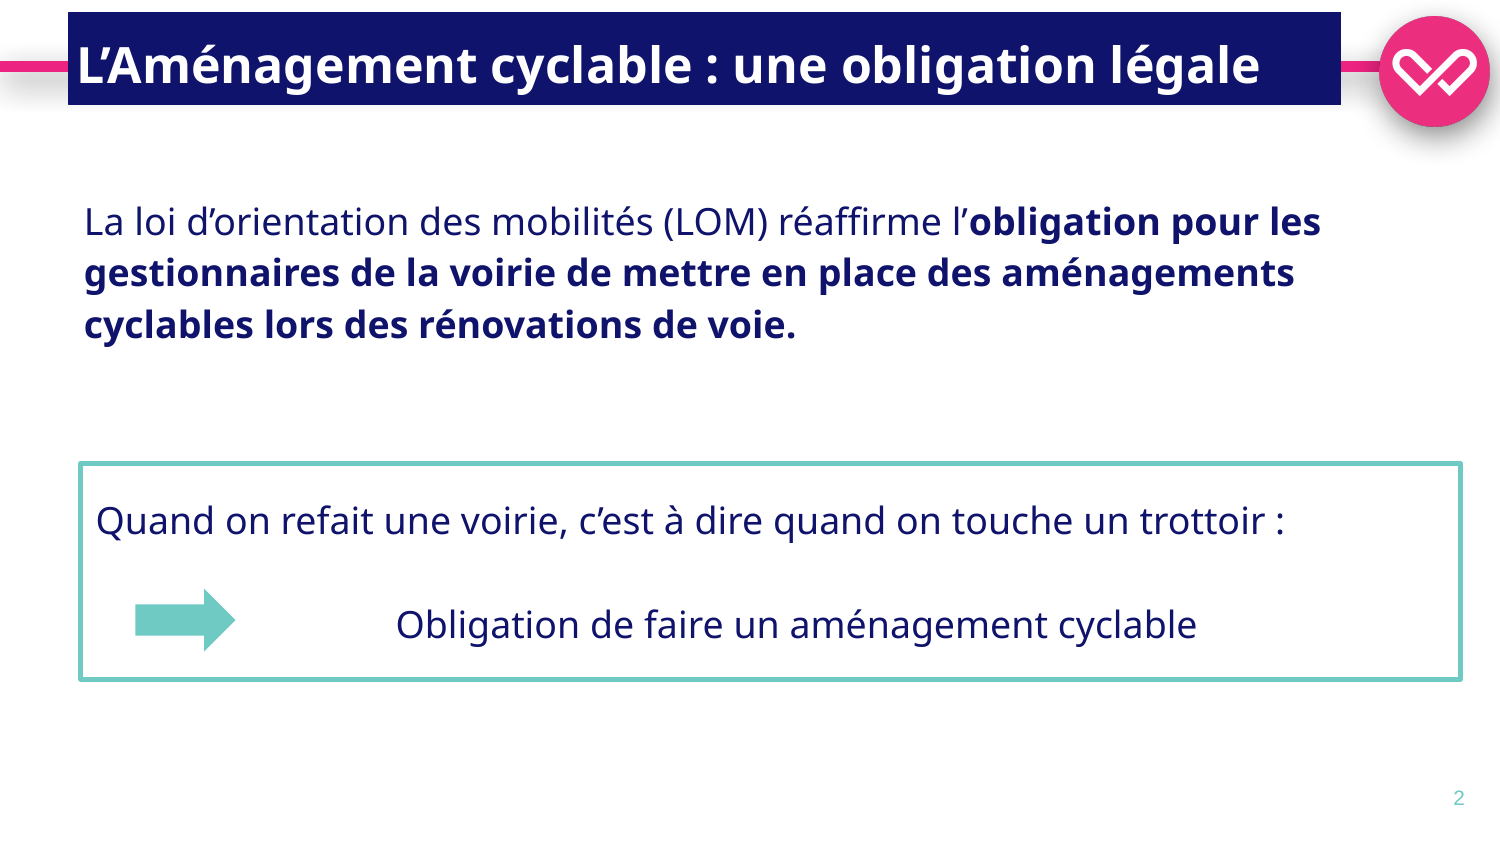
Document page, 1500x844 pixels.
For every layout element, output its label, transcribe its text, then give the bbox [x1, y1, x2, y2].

text_box Quand on refait une voirie, c’est à dire quand on touche un trottoir : Obligation de faire un aménagement cyclable [80, 463, 1461, 680]
slide_number <number> [1389, 764, 1480, 830]
text_box [69, 12, 1341, 24]
text_box L’Aménagement cyclable : une obligation légale [61, 24, 1377, 142]
text_box [135, 588, 236, 652]
picture [1379, 16, 1490, 127]
text_box La loi d’orientation des mobilités (LOM) réaffirme l’obligation pour les gestionnaires de la voirie de mettre en place des aménagements cyclables lors des rénovations de voie. [69, 175, 1459, 392]
